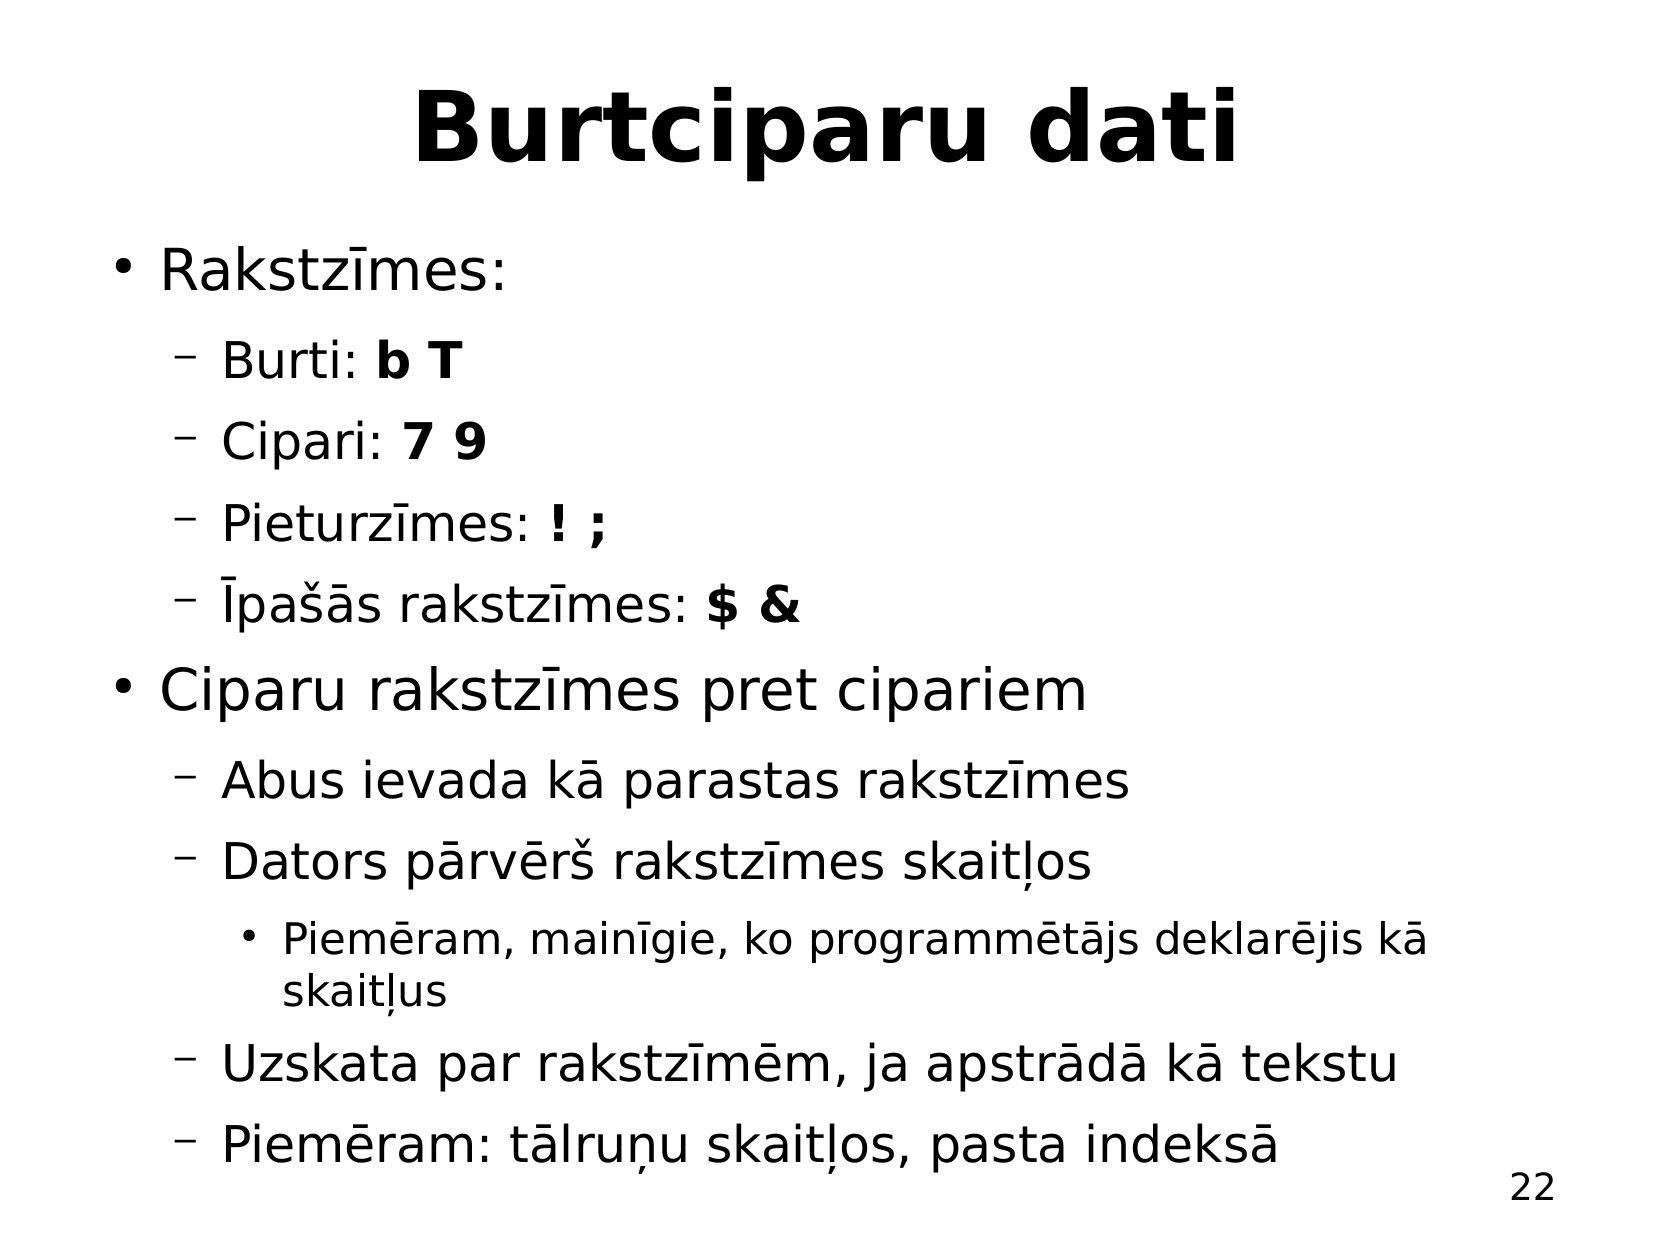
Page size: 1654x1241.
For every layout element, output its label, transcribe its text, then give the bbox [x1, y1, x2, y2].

title Burtciparu dati [82, 49, 1571, 196]
list Rakstzīmes: Burti: b T Cipari: 7 9 Pieturzīmes: ! ; Īpašās rakstzīmes: $ & Ciparu rakstzīmes pret cipariem Abus ievada kā parastas rakstzīmes Dators pārvērš rakstzīmes skaitļos Piemēram, mainīgie, ko programmētājs deklarējis kā skaitļus Uzskata par rakstzīmēm, ja apstrādā kā tekstu Piemēram: tālruņu skaitļos, pasta indeksā [82, 225, 1538, 1186]
